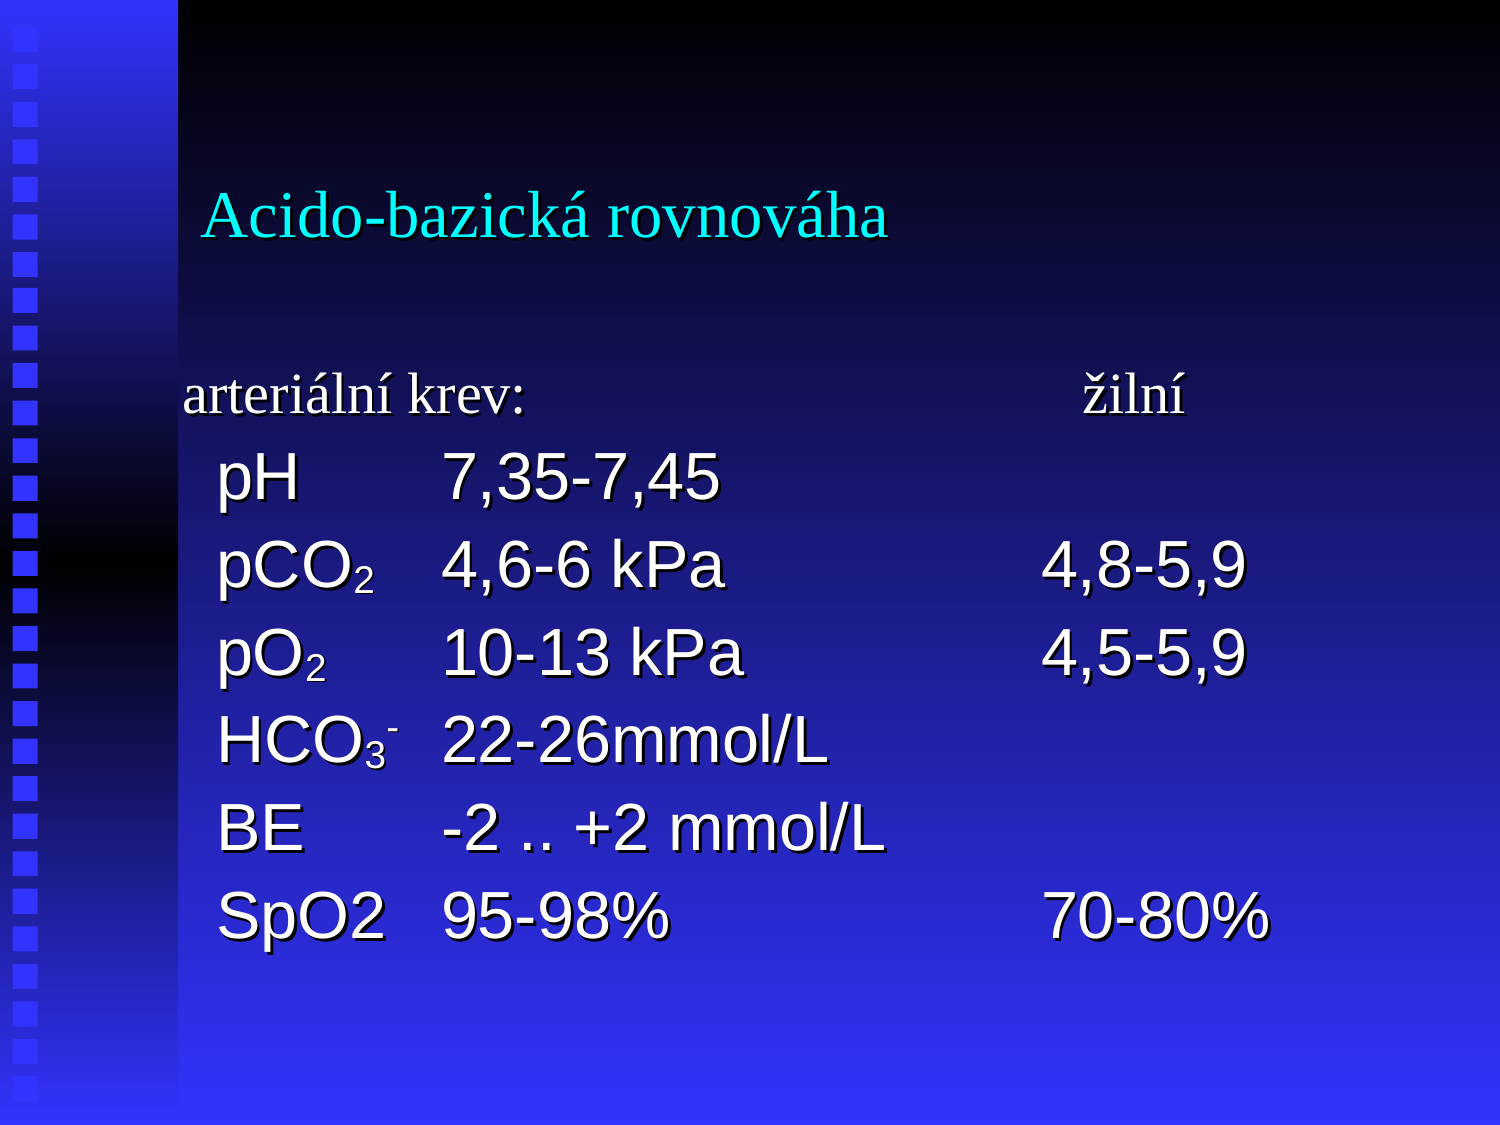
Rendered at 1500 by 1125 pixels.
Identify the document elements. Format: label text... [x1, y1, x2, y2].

list arteriální krev: žilní pH 7,35-7,45 pCO2 4,6-6 kPa 4,8-5,9 pO2 10-13 kPa 4,5-5,9 HCO3- 22-26mmol/L BE -2 .. +2 mmol/L SpO2 95-98% 70-80% [182, 358, 1500, 1103]
title Acido-bazická rovnováha [200, 110, 1500, 317]
